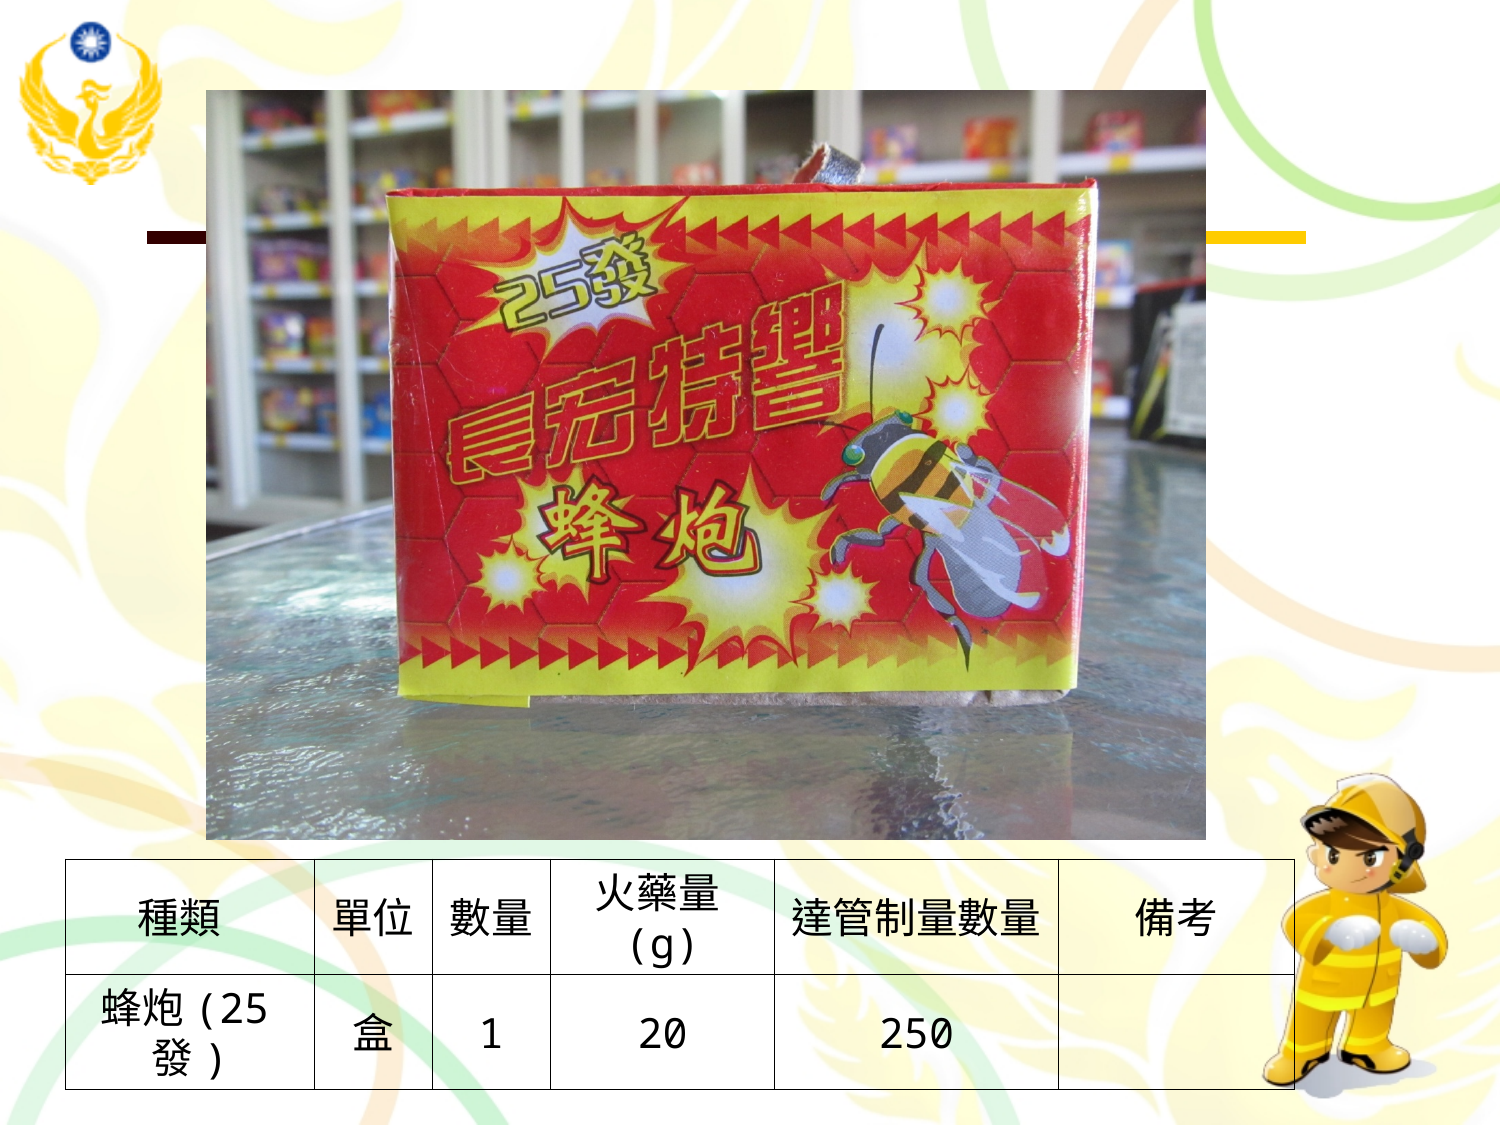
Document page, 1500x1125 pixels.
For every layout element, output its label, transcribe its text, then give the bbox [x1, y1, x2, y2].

table_header 備考 [1059, 860, 1294, 974]
table_cell 蜂炮(25發) [66, 975, 314, 1089]
picture [0, 0, 1500, 1125]
table_header 種類 [66, 860, 314, 974]
table_cell 1 [433, 975, 550, 1089]
table_header 達管制量數量 [775, 860, 1058, 974]
table_header 單位 [315, 860, 432, 974]
table_cell 20 [551, 975, 774, 1089]
table_header 數量 [433, 860, 550, 974]
table_cell 250 [775, 975, 1058, 1089]
table_header 火藥量(g) [551, 860, 774, 974]
table_cell [1059, 975, 1294, 1089]
table_cell 盒 [315, 975, 432, 1089]
